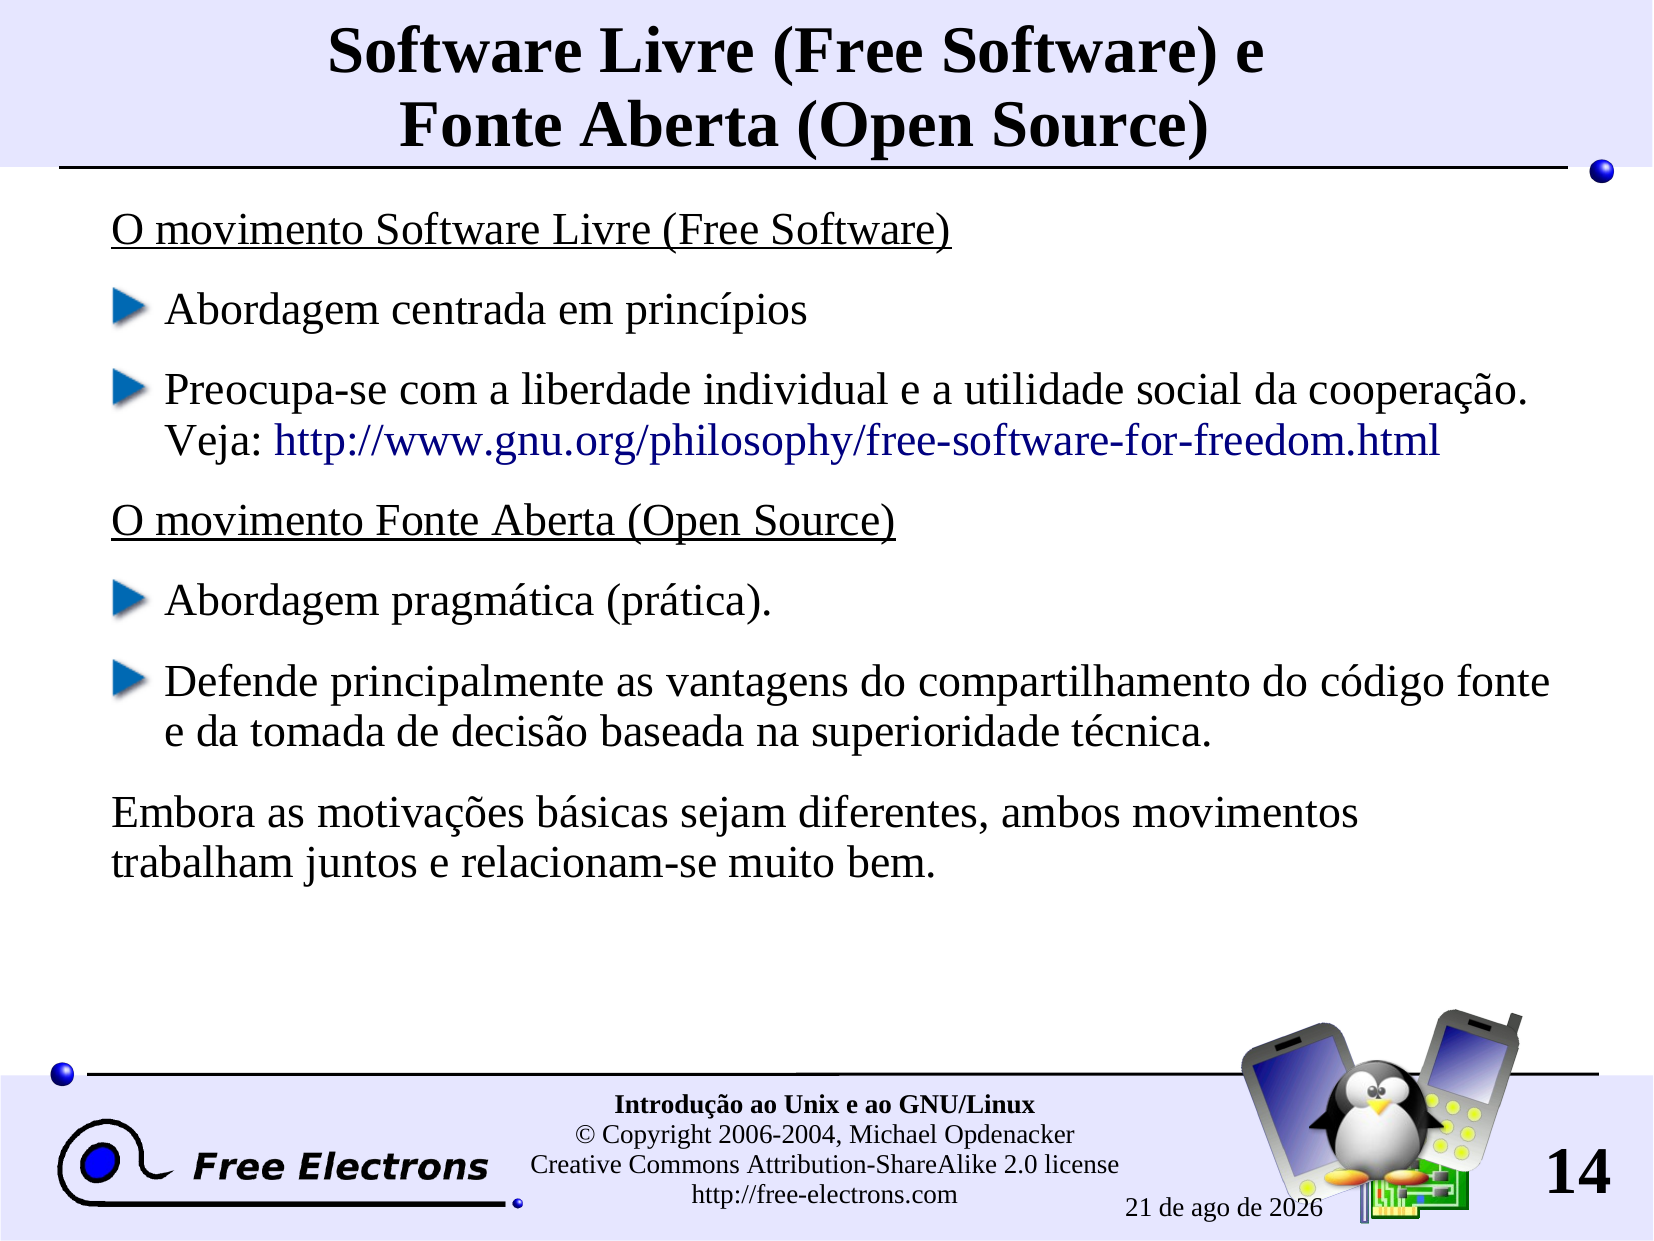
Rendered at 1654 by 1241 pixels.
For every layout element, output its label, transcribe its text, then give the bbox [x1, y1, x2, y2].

picture [1285, 1199, 1292, 1215]
picture [1226, 1054, 1524, 1241]
title Software Livre (Free Software) e Fonte Aberta (Open Source) [60, 0, 1551, 174]
picture [50, 1108, 527, 1216]
list O movimento Software Livre (Free Software) Abordagem centrada em princípios Preocupa-se com a liberdade individual e a utilidade social da cooperação. Veja: http://www.gnu.org/philosophy/free-software-for-freedom.html O movimento Fonte Aberta (Open Source) Abordagem pragmática (prática). Defende principalmente as vantagens do compartilhamento do código fonte e da tomada de decisão baseada na superioridade técnica. Embora as motivações básicas sejam diferentes, ambos movimentos trabalham juntos e relacionam-se muito bem. [93, 203, 1552, 1054]
